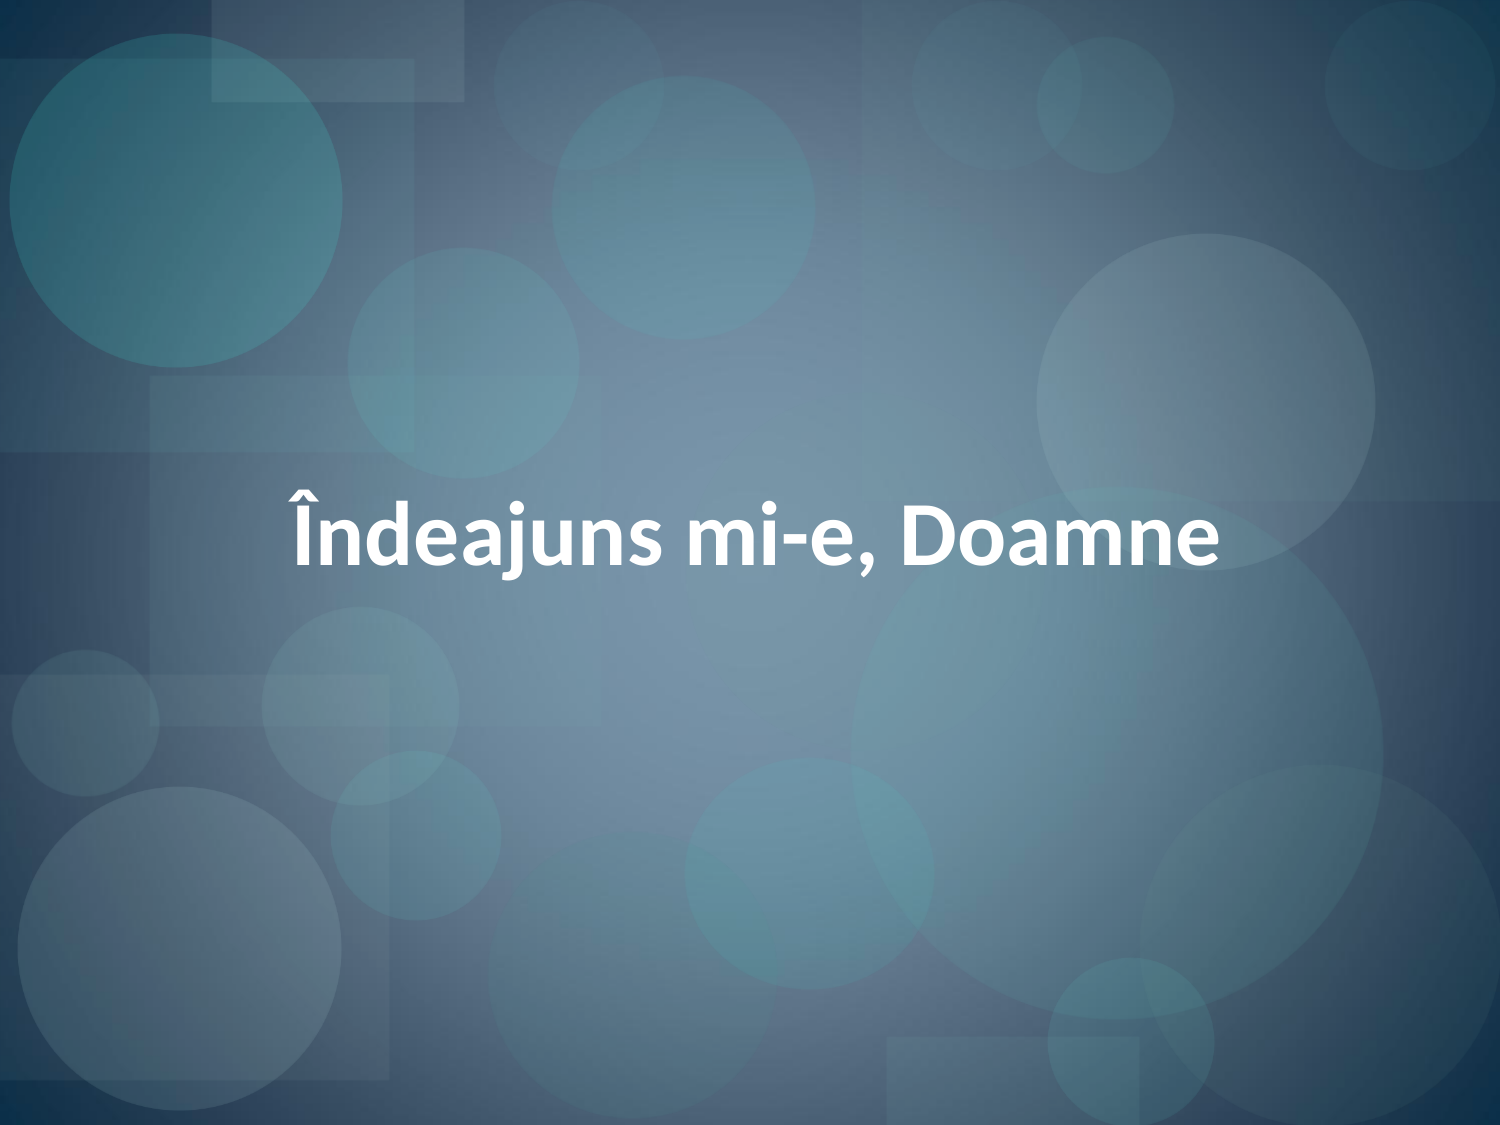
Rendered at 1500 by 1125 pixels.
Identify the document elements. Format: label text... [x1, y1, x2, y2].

picture [0, 0, 1500, 1125]
text_box Îndeajuns mi-e, Doamne [225, 465, 1289, 592]
